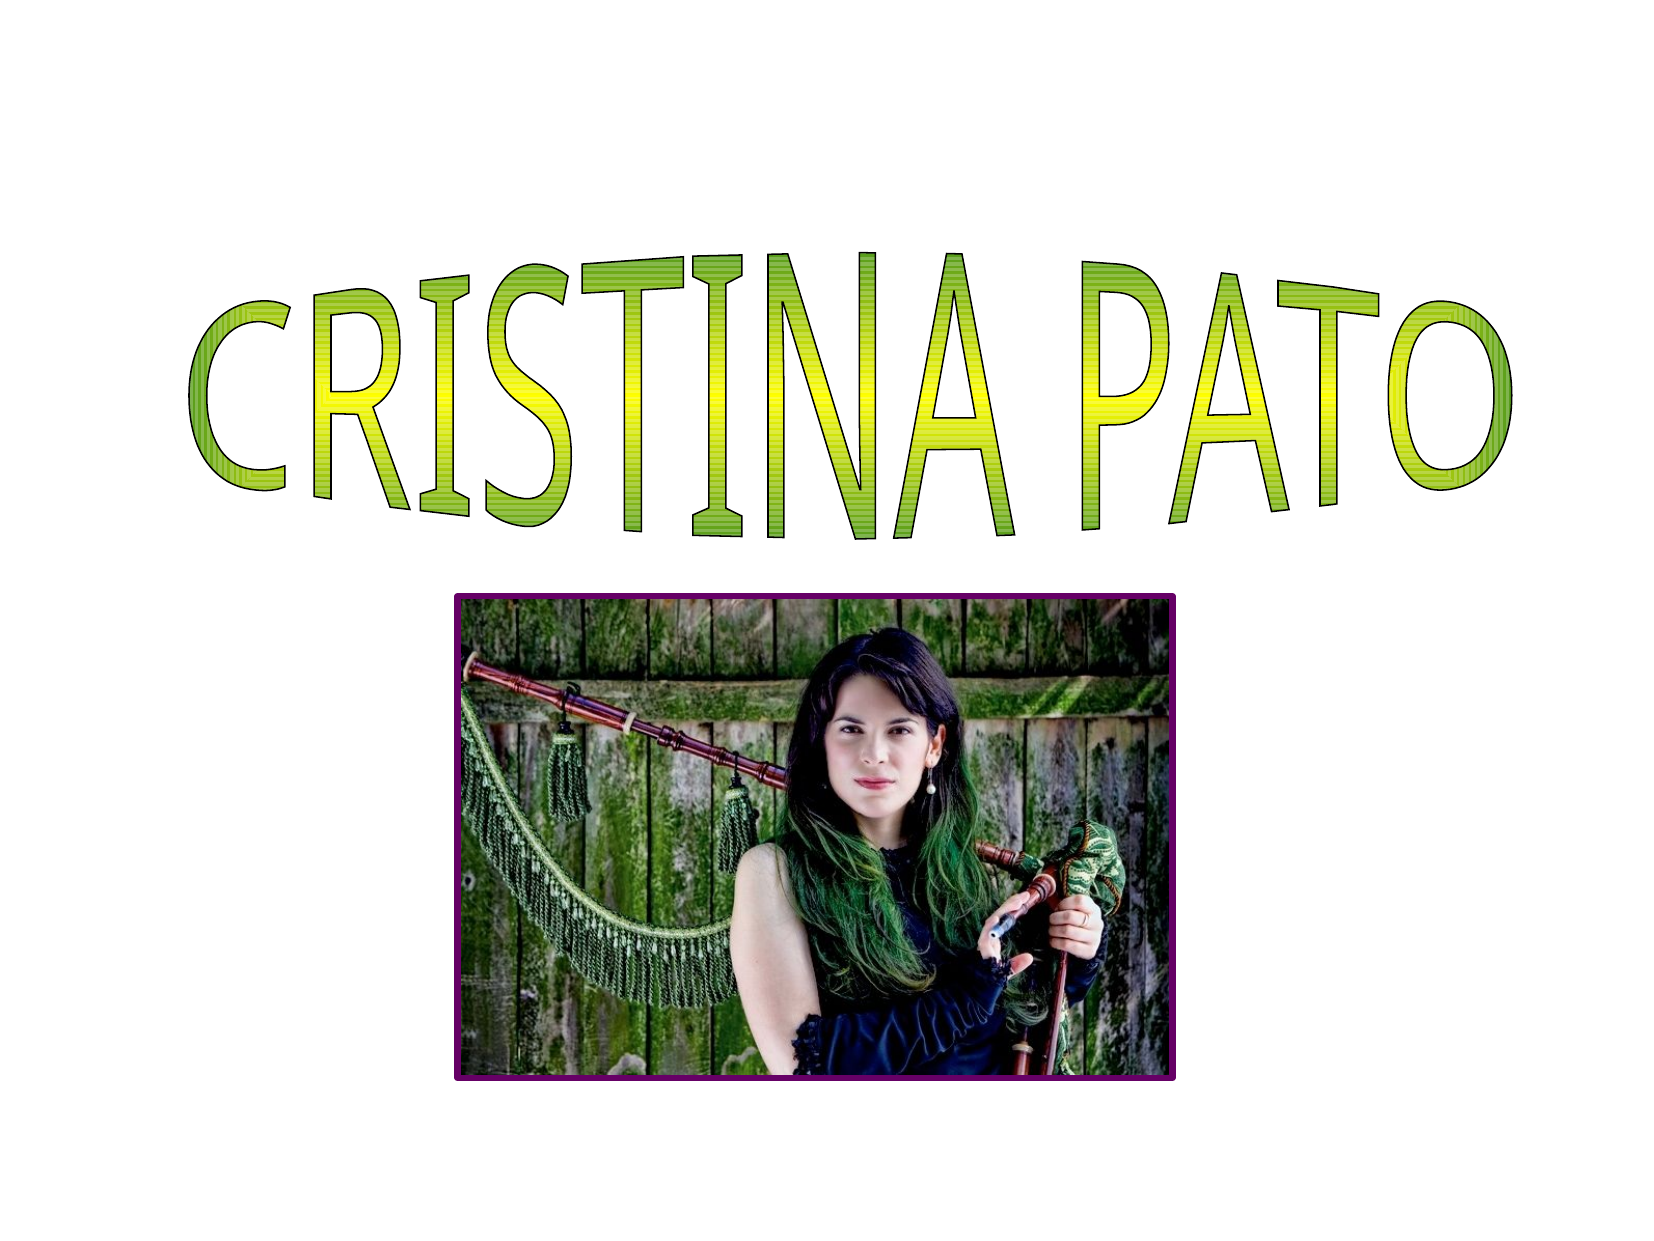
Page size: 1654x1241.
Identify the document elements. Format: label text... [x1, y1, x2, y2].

text_box CRISTINA PATO [420, 275, 469, 517]
text_box CRISTINA PATO [188, 300, 291, 491]
text_box CRISTINA PATO [486, 264, 572, 527]
text_box CRISTINA PATO [768, 252, 876, 539]
text_box CRISTINA PATO [314, 288, 410, 510]
text_box CRISTINA PATO [692, 254, 742, 537]
text_box CRISTINA PATO [582, 256, 684, 532]
text_box CRISTINA PATO [1388, 301, 1512, 491]
picture [460, 599, 1170, 1075]
text_box CRISTINA PATO [1278, 280, 1379, 506]
text_box CRISTINA PATO [1168, 272, 1290, 524]
text_box CRISTINA PATO [893, 253, 1015, 539]
text_box CRISTINA PATO [1082, 261, 1169, 530]
